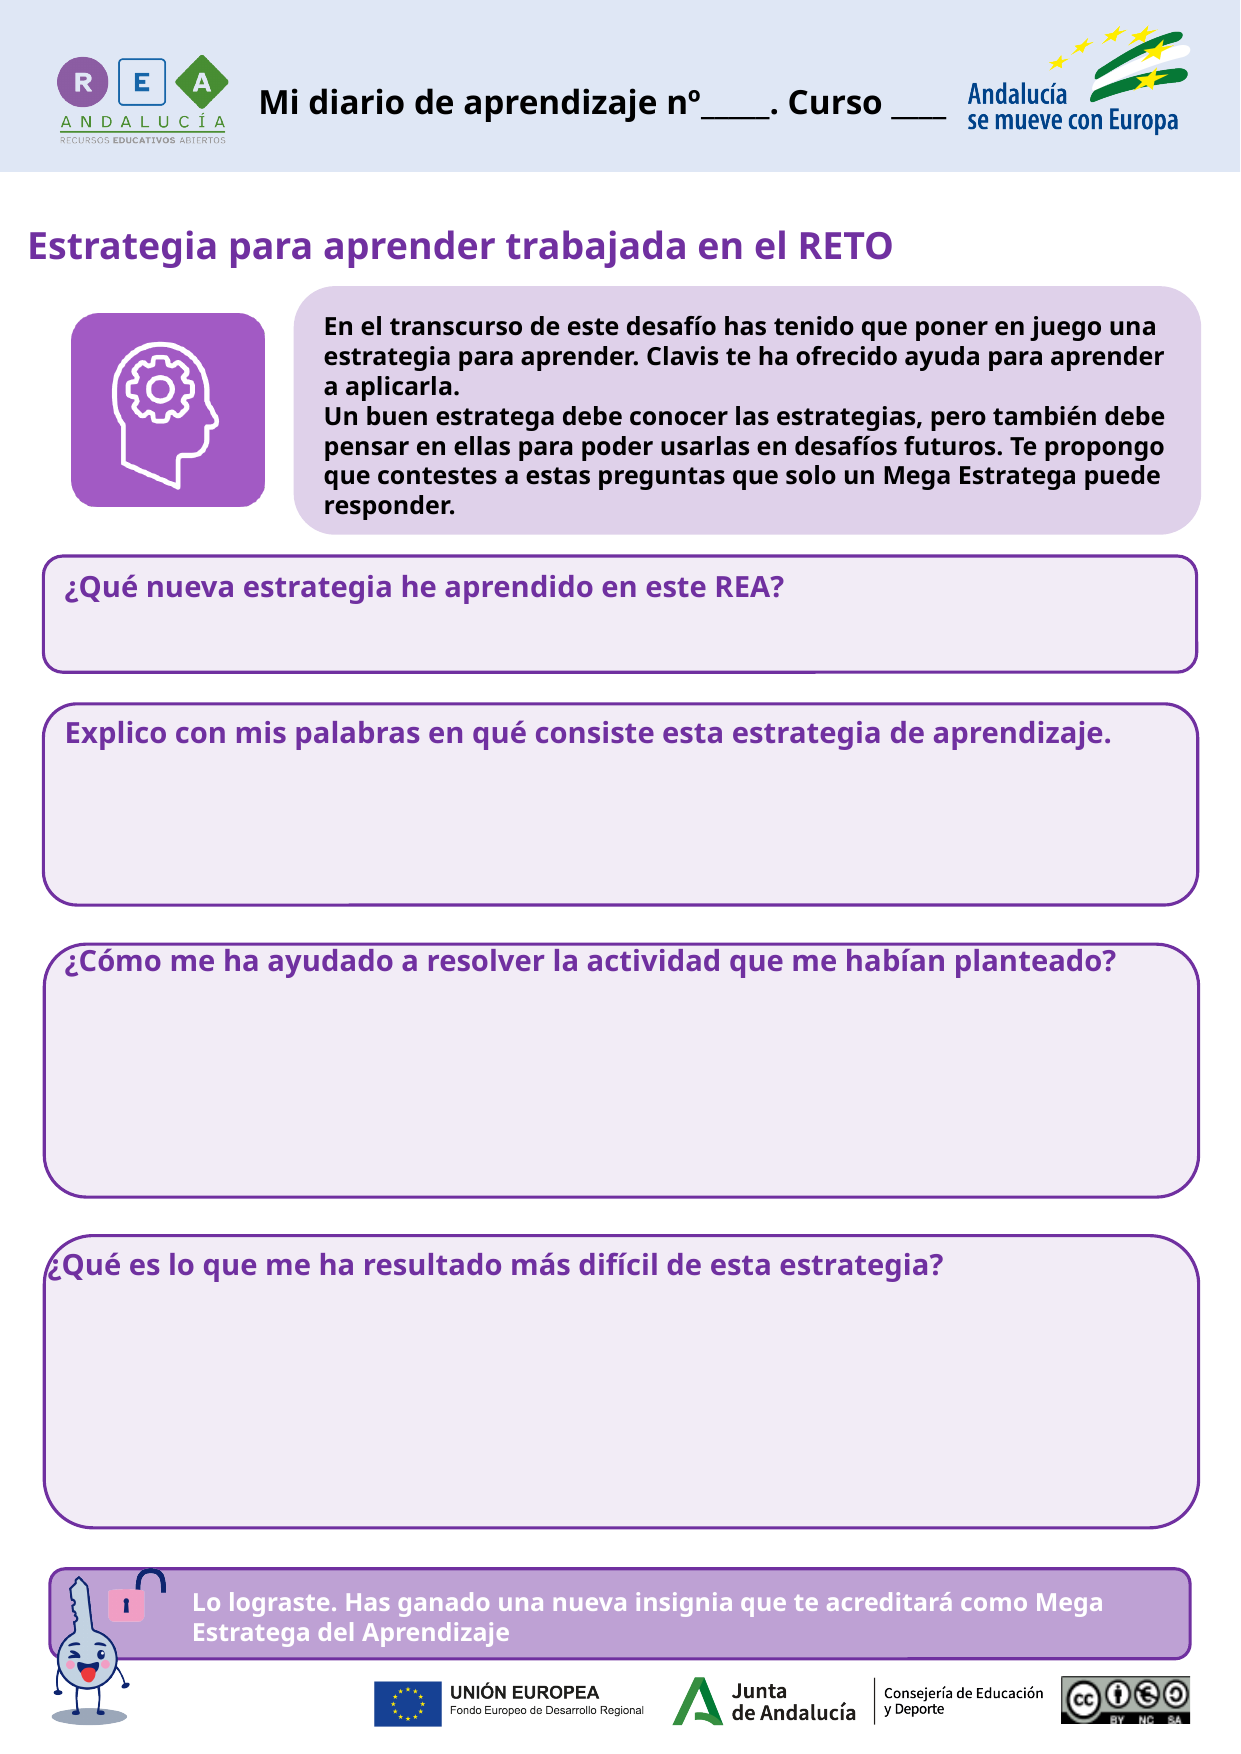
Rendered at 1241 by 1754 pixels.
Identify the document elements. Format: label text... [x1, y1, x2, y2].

text_box Estrategia para aprender trabajada en el RETO [12, 214, 910, 275]
text_box [312, 528, 1183, 535]
text_box ¿Qué es lo que me ha resultado más difícil de esta estrategia? [32, 1239, 72, 1289]
text_box [44, 1235, 1199, 1528]
picture [11, 1553, 193, 1735]
picture [961, 23, 1197, 141]
text_box [43, 556, 1197, 673]
text_box [193, 1568, 1191, 1659]
text_box [293, 286, 1202, 527]
text_box ¿Cómo me ha ayudado a resolver la actividad que me habían planteado? [49, 934, 1167, 965]
text_box Lo lograste. Has ganado una nueva insignia que te acreditará como Mega Estratega del Aprendizaje [193, 1579, 1185, 1636]
text_box ¿Qué nueva estrategia he aprendido en este REA? [49, 561, 806, 612]
picture [43, 50, 242, 148]
text_box [0, 0, 1241, 172]
text_box [43, 703, 1198, 906]
text_box Mi diario de aprendizaje nº_____. Curso ____ [243, 73, 961, 129]
text_box [44, 944, 1199, 1198]
text_box Explico con mis palabras en qué consiste esta estrategia de aprendizaje. [49, 706, 1156, 757]
picture [71, 313, 265, 507]
text_box En el transcurso de este desafío has tenido que poner en juego una estrategia para aprender. Clavis te ha ofrecido ayuda para aprender a aplicarla. Un buen estratega debe conocer las estrategias, pero también debe pensar en ellas para poder usarlas en desafíos futuros. Te propongo que contestes a estas preguntas que solo un Mega Estratega puede responder. [308, 302, 1185, 528]
picture [353, 1652, 1191, 1740]
